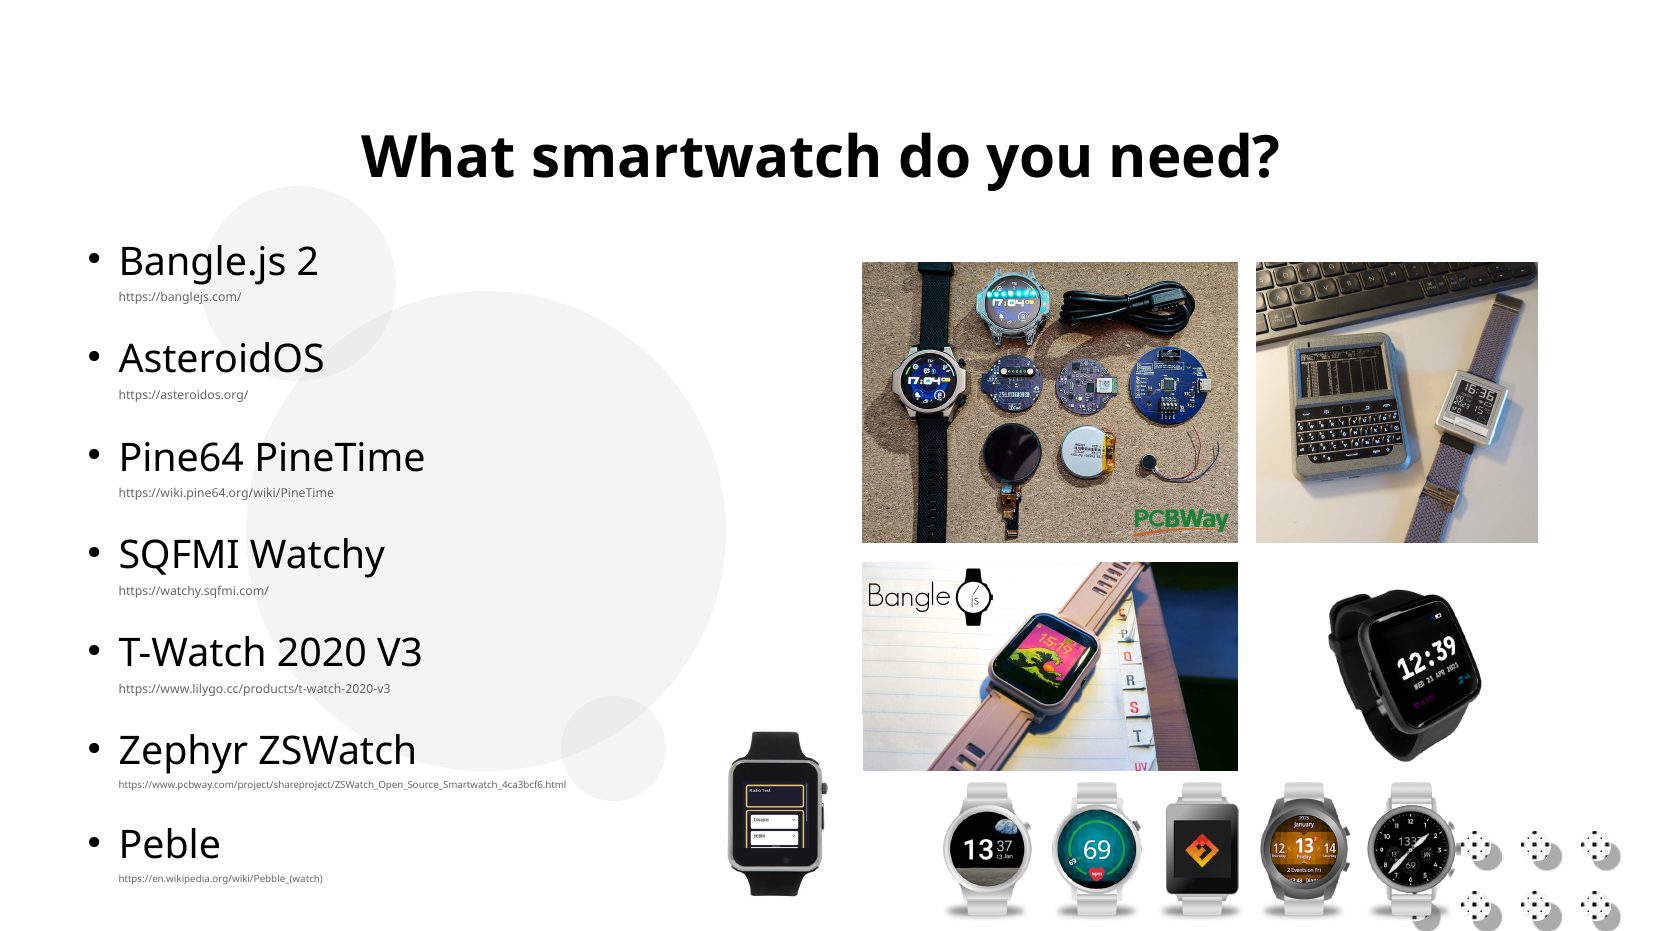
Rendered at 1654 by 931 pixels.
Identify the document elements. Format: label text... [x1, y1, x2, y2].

title What smartwatch do you need? [76, 99, 1565, 210]
picture [862, 262, 1238, 544]
list Bangle.js 2 https://banglejs.com/ AsteroidOS https://asteroidos.org/ Pine64 PineTime https://wiki.pine64.org/wiki/PineTime SQFMI Watchy https://watchy.sqfmi.com/ T-Watch 2020 V3 https://www.lilygo.cc/products/t-watch-2020-v3 Zephyr ZSWatch https://www.pcbway.com/project/shareproject/ZSWatch_Open_Source_Smartwatch_4ca3bcf6.html Peble https://en.wikipedia.org/wiki/Pebble_(watch) [76, 225, 803, 901]
picture [1520, 890, 1552, 922]
picture [943, 262, 1538, 922]
picture [675, 562, 1238, 914]
picture [1580, 890, 1612, 922]
picture [1520, 831, 1552, 862]
picture [1581, 830, 1612, 862]
